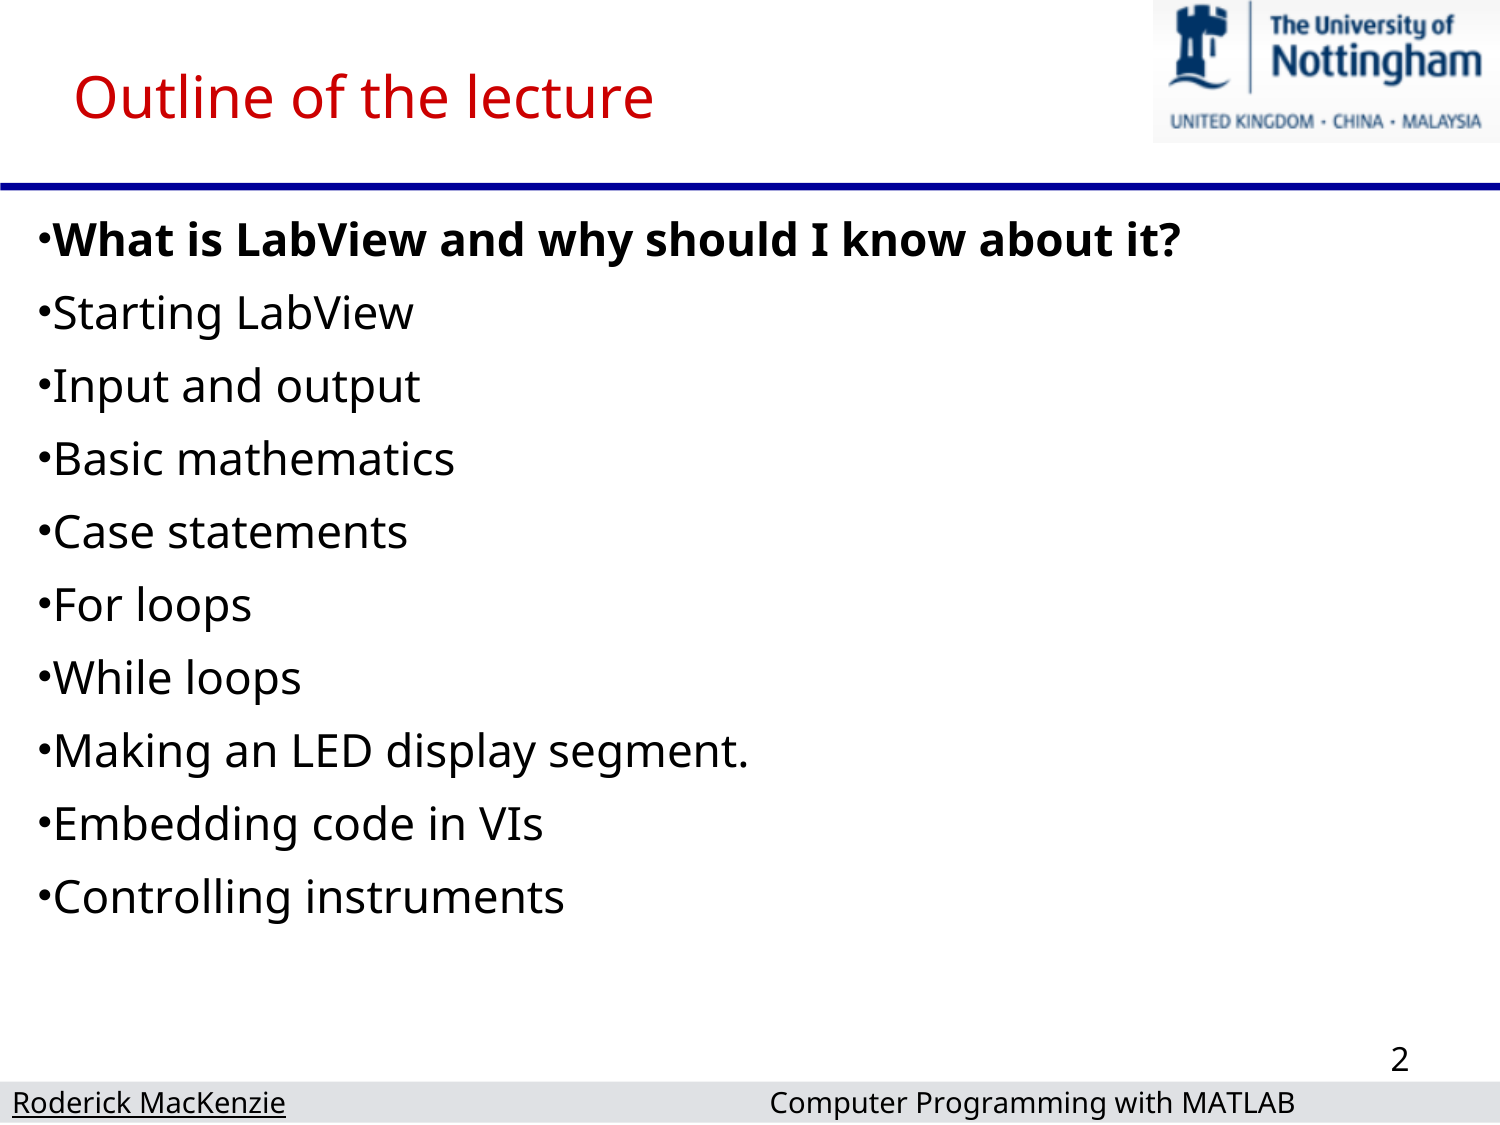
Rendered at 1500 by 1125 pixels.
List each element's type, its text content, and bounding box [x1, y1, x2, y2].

text_box <number> [1375, 1030, 1500, 1101]
title Outline of the lecture [59, 43, 1297, 148]
picture [1153, 0, 1500, 143]
text_box What is LabView and why should I know about it? Starting LabView Input and output Basic mathematics Case statements For loops While loops Making an LED display segment. Embedding code in VIs Controlling instruments [22, 203, 1465, 931]
